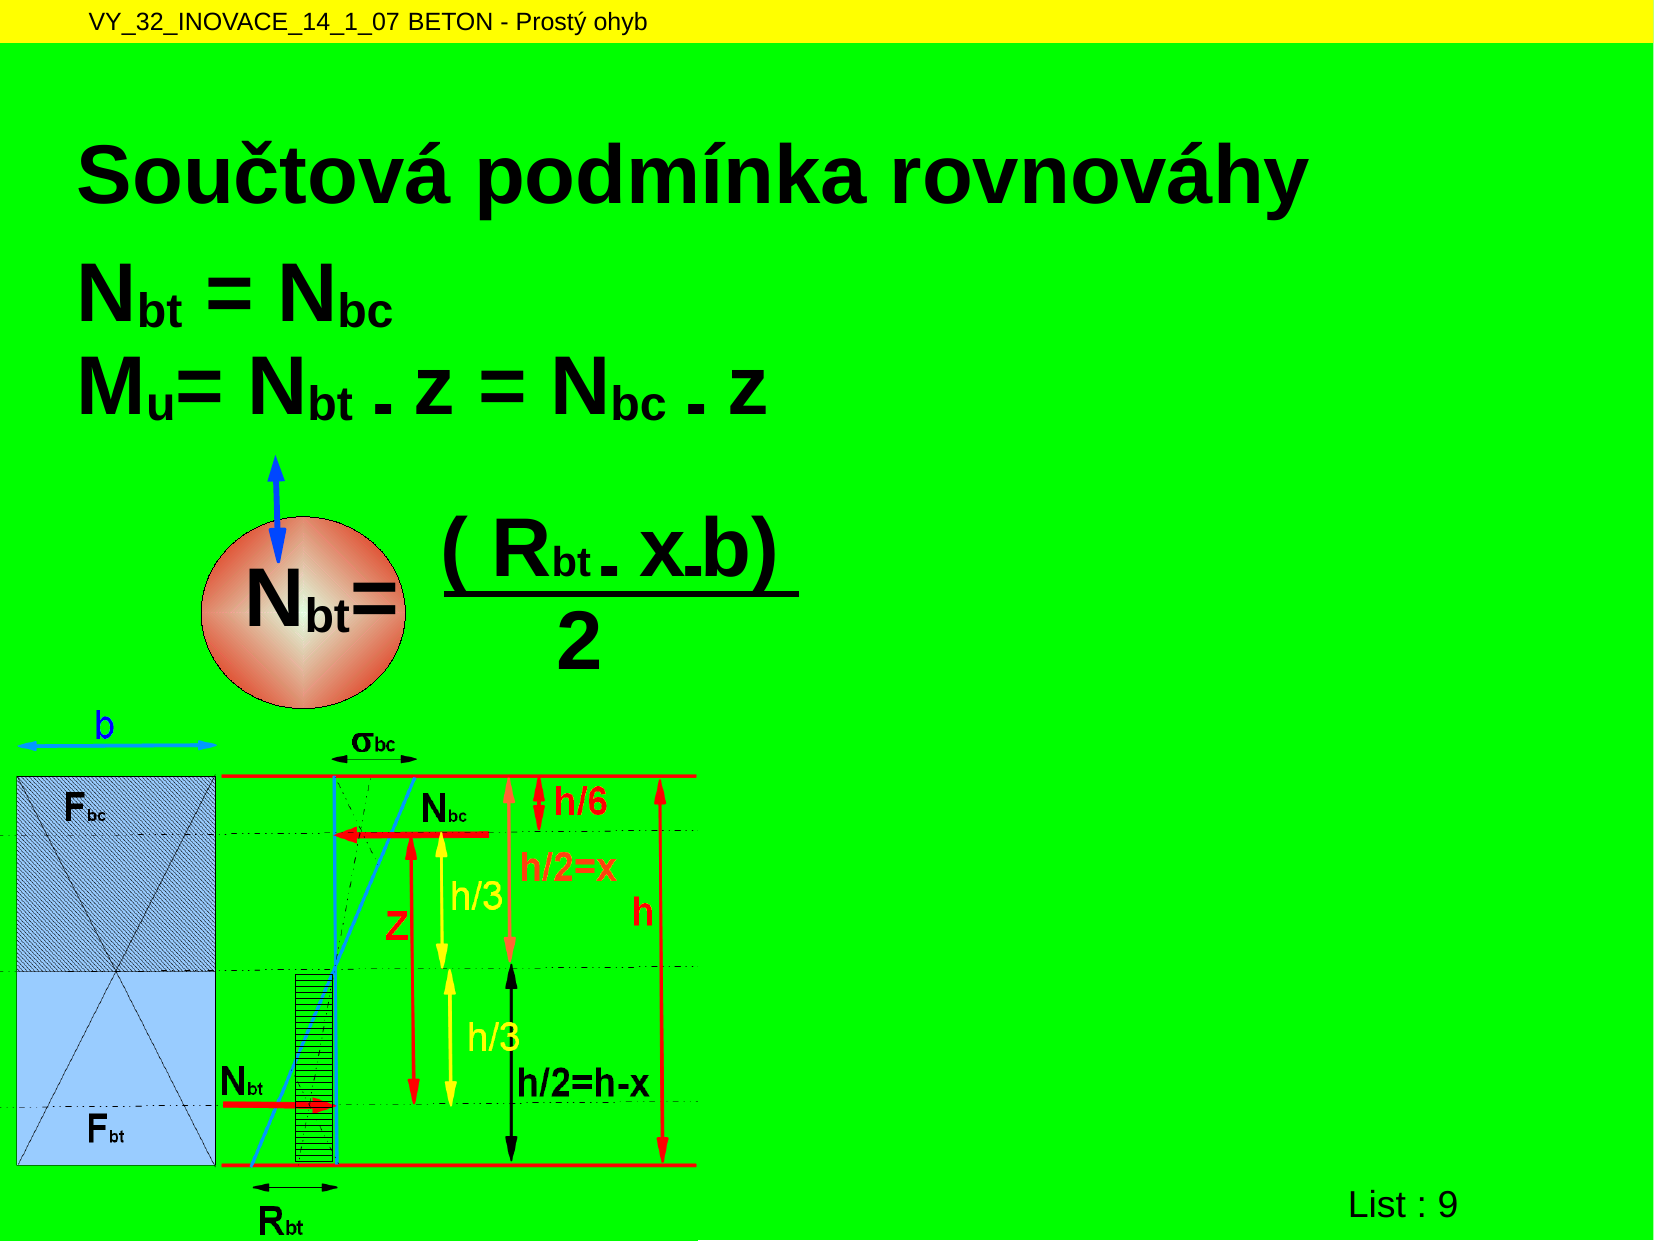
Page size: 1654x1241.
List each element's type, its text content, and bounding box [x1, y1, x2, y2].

text_box List : <číslo> [1357, 1176, 1599, 1241]
text_box [233, 520, 274, 543]
text_box Nbt= [229, 543, 414, 680]
text_box ( Rbt ۔ x۔b) 2 [402, 494, 885, 695]
text_box VY_32_INOVACE_14_1_07 BETON - Prostý ohyb [0, 0, 1654, 43]
text_box [201, 546, 229, 679]
text_box [295, 974, 333, 1162]
text_box [281, 517, 374, 543]
picture [0, 699, 698, 1241]
text_box Součtová podmínka rovnováhy [59, 118, 1560, 237]
text_box [230, 680, 376, 709]
text_box Nbt = Nbc Mu= Nbt ۔ z = Nbc ۔ z [59, 236, 1136, 517]
